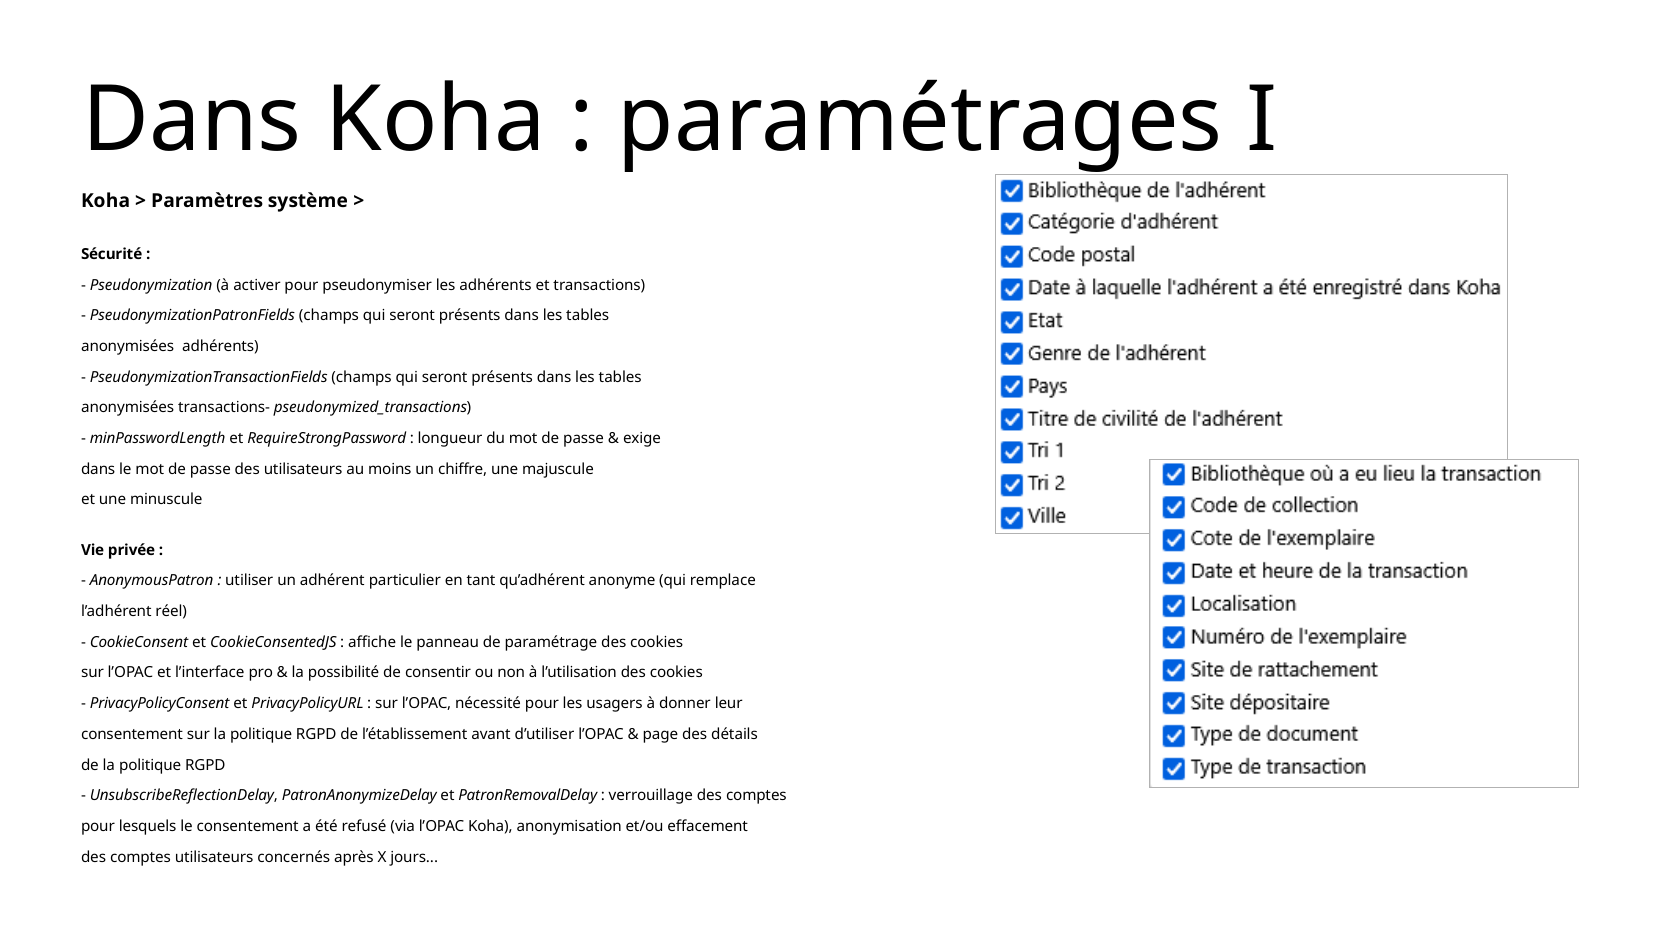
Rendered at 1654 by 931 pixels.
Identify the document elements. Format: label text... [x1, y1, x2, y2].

title Dans Koha : paramétrages I [82, 37, 1571, 193]
list Koha > Paramètres système > Sécurité : - Pseudonymization (à activer pour pseudonymiser les adhérents et transactions) - PseudonymizationPatronFields (champs qui seront présents dans les tables anonymisées adhérents) - PseudonymizationTransactionFields (champs qui seront présents dans les tables anonymisées transactions- pseudonymized_transactions) - minPasswordLength et RequireStrongPassword : longueur du mot de passe & exige dans le mot de passe des utilisateurs au moins un chiffre, une majuscule et une minuscule Vie privée : - AnonymousPatron : utiliser un adhérent particulier en tant qu’adhérent anonyme (qui remplace l’adhérent réel) - CookieConsent et CookieConsentedJS : affiche le panneau de paramétrage des cookies sur l’OPAC et l’interface pro & la possibilité de consentir ou non à l’utilisation des cookies - PrivacyPolicyConsent et PrivacyPolicyURL : sur l’OPAC, nécessité pour les usagers à donner leur consentement sur la politique RGPD de l’établissement avant d’utiliser l’OPAC & page des détails de la politique RGPD - UnsubscribeReflectionDelay, PatronAnonymizeDelay et PatronRemovalDelay : verrouillage des comptes pour lesquels le consentement a été refusé (via l’OPAC Koha), anonymisation et/ou effacement des comptes utilisateurs concernés après X jours... [81, 174, 1451, 869]
picture [995, 174, 1579, 788]
